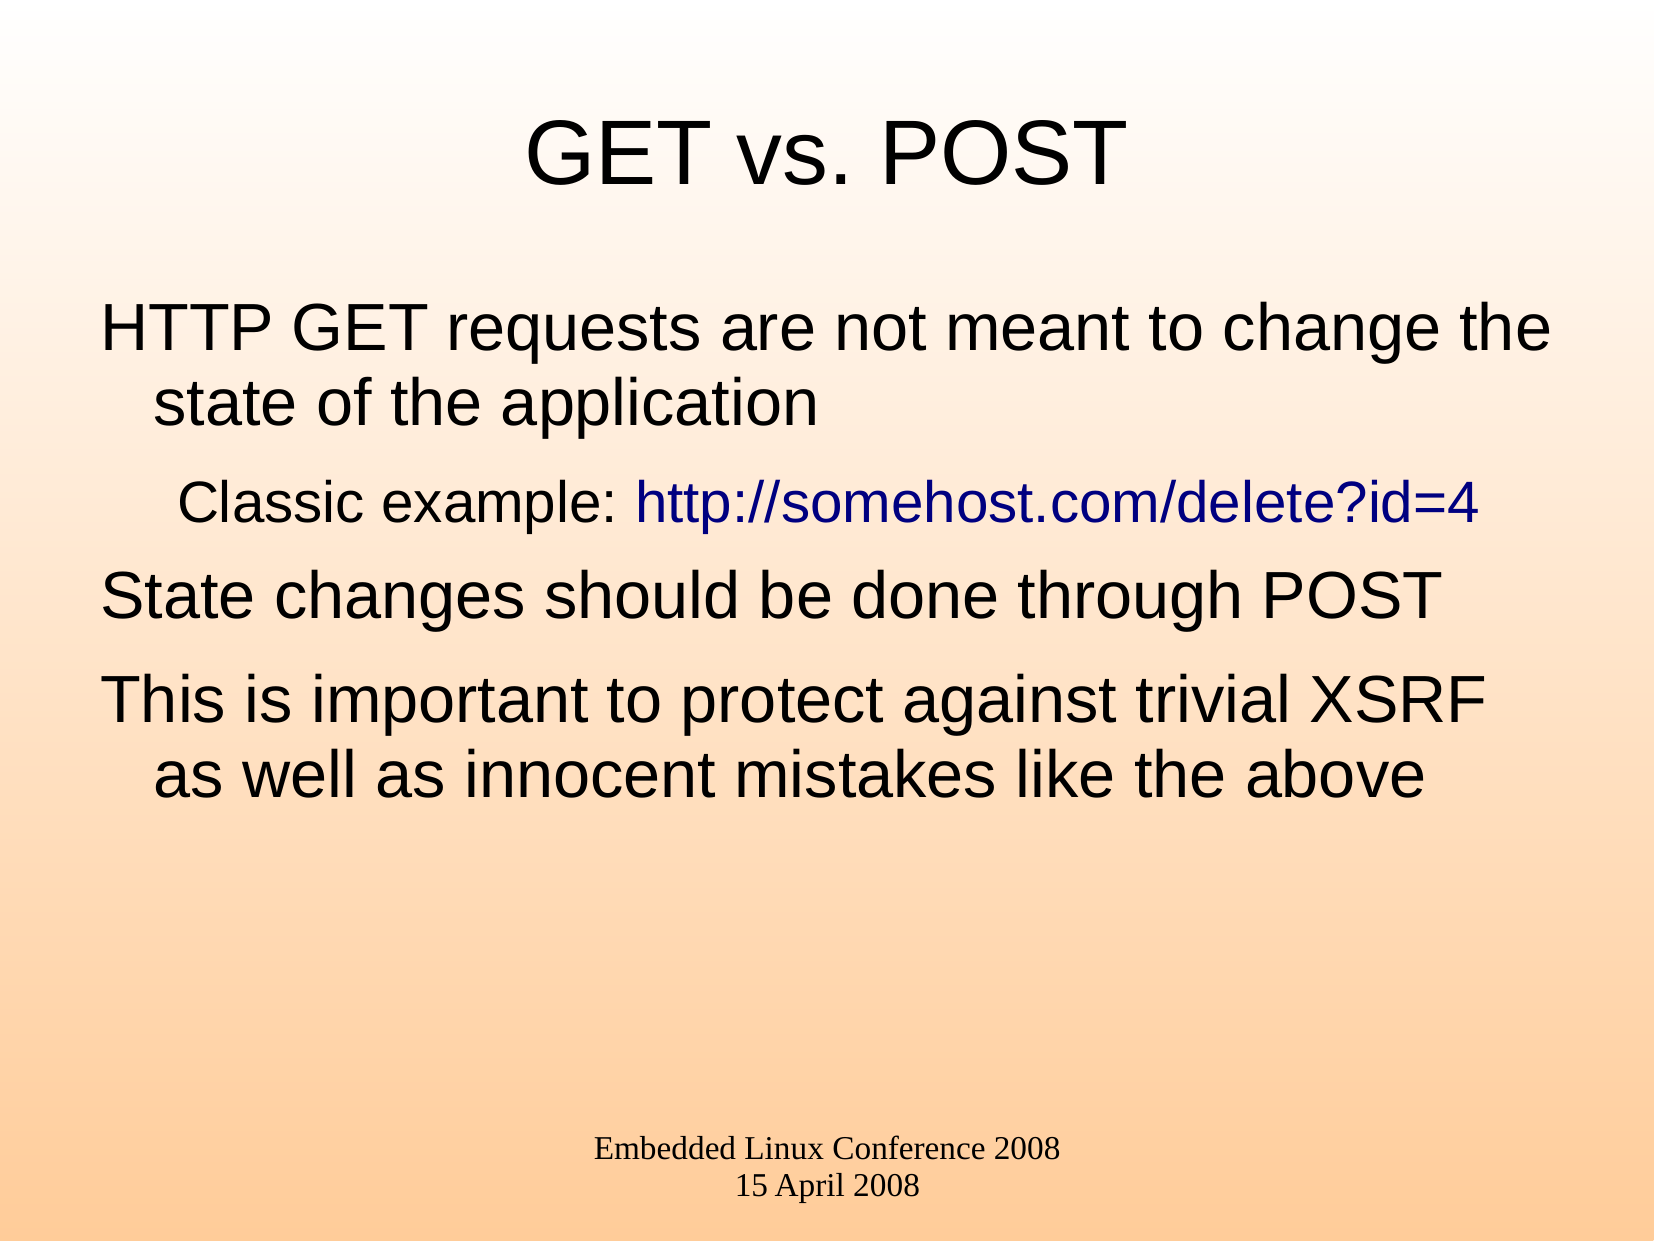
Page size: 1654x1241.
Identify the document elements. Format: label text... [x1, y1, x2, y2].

title GET vs. POST [82, 56, 1571, 250]
list HTTP GET requests are not meant to change the state of the application Classic example: http://somehost.com/delete?id=4 State changes should be done through POST This is important to protect against trivial XSRF as well as innocent mistakes like the above [82, 290, 1571, 1094]
